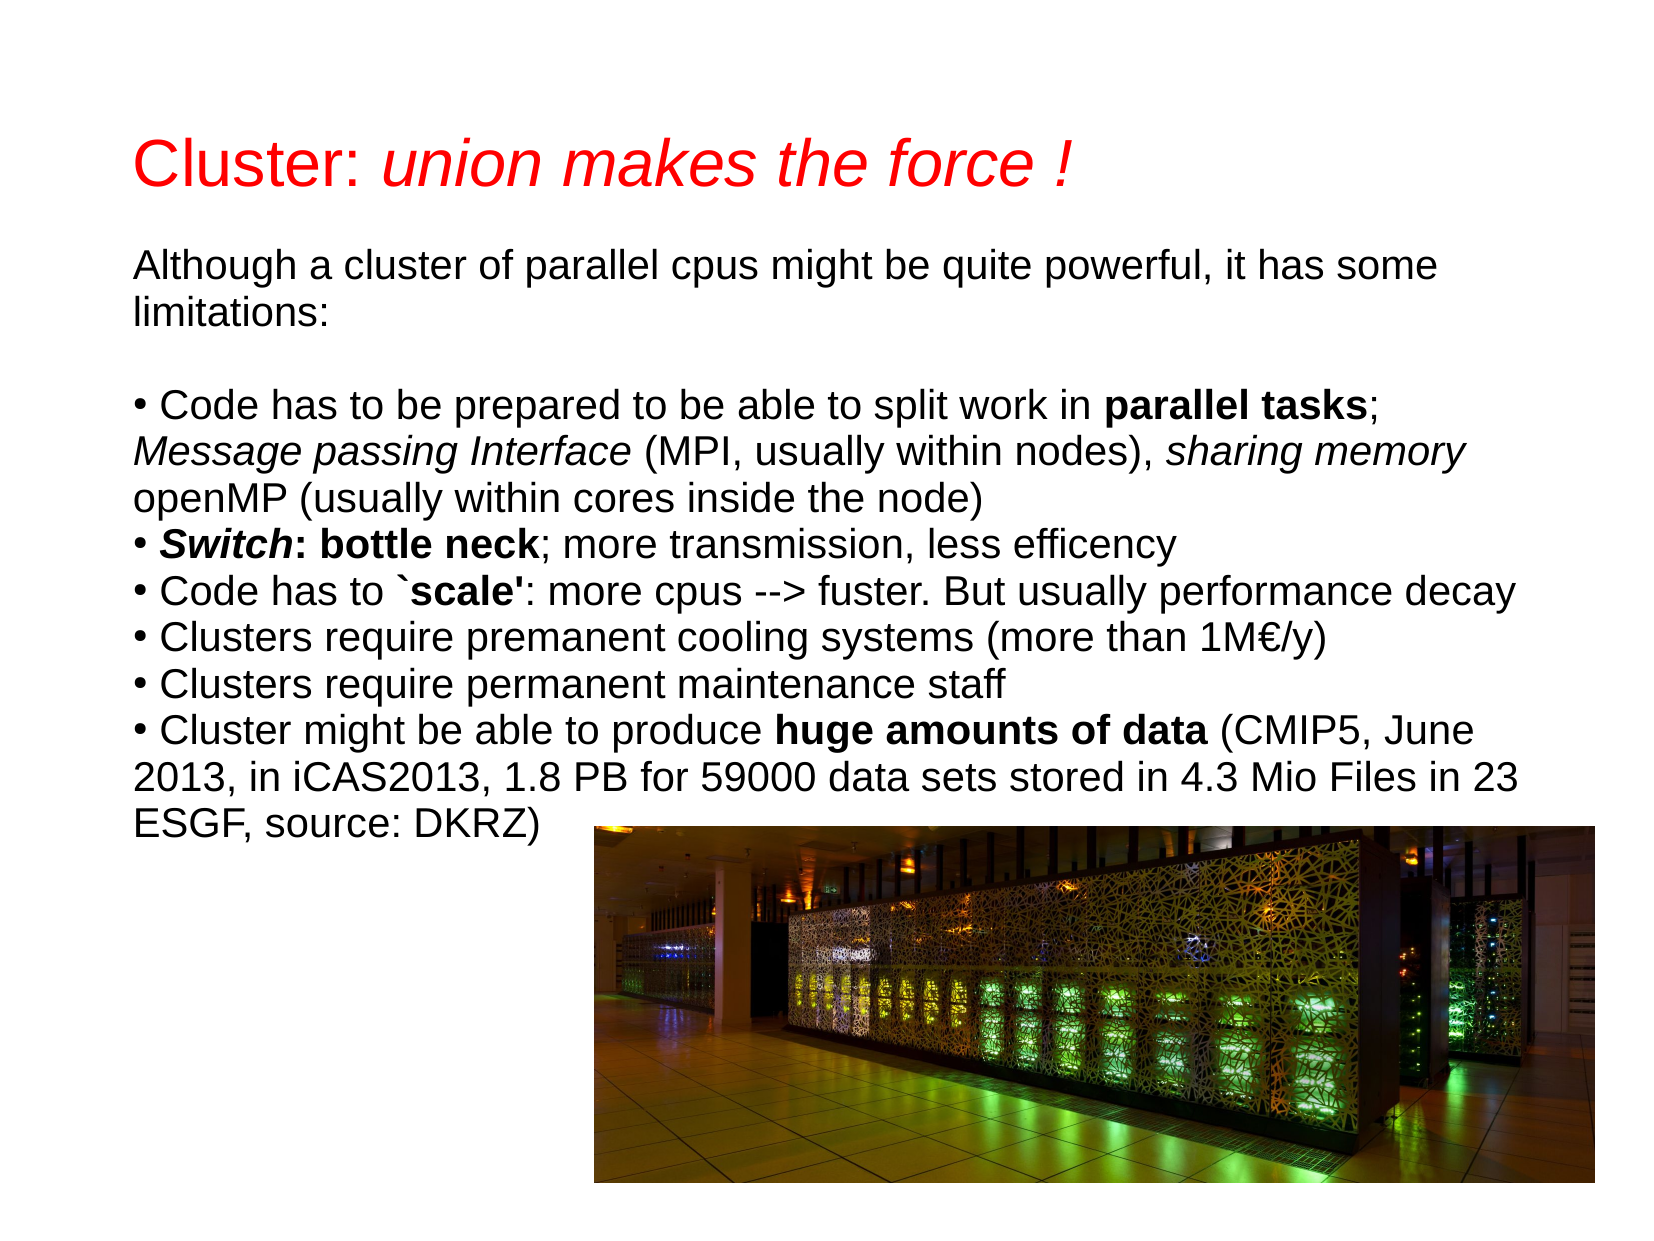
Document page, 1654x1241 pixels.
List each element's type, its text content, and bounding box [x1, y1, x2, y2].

text_box Cluster: union makes the force ! Although a cluster of parallel cpus might be quite powerful, it has some limitations: Code has to be prepared to be able to split work in parallel tasks; Message passing Interface (MPI, usually within nodes), sharing memory openMP (usually within cores inside the node) Switch: bottle neck; more transmission, less efficency Code has to `scale': more cpus --> fuster. But usually performance decay Clusters require premanent cooling systems (more than 1M€/y) Clusters require permanent maintenance staff Cluster might be able to produce huge amounts of data (CMIP5, June 2013, in iCAS2013, 1.8 PB for 59000 data sets stored in 4.3 Mio Files in 23 ESGF, source: DKRZ) [118, 118, 1565, 854]
picture [594, 826, 1595, 1183]
